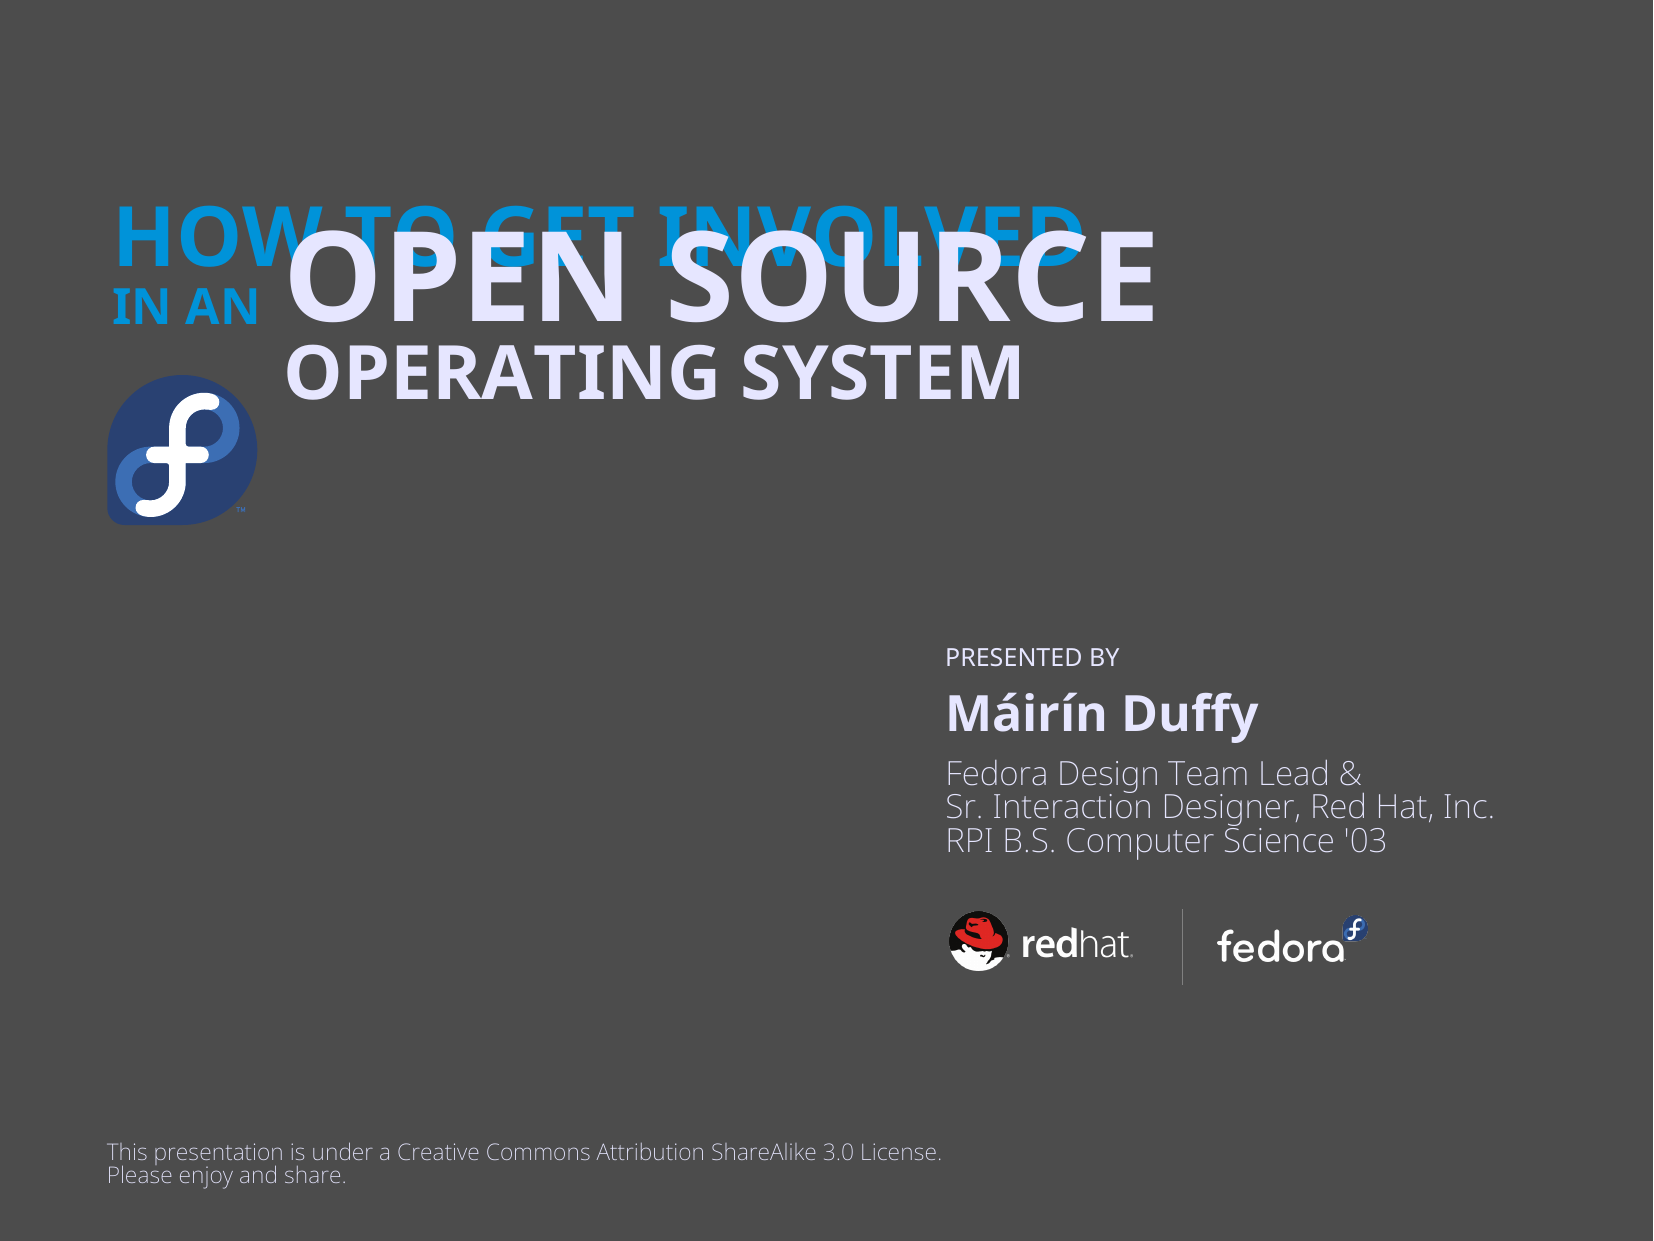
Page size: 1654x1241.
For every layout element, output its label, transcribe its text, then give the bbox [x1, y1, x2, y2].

text_box Fedora Design Team Lead & Sr. Interaction Designer, Red Hat, Inc. RPI B.S. Computer Science '03 [945, 746, 1553, 871]
text_box OPEN SOURCE OPERATING SYSTEM [283, 252, 1473, 523]
picture [107, 375, 258, 526]
text_box PRESENTED BY [945, 621, 1159, 679]
picture [949, 911, 1133, 971]
subtitle HOW TO GET INVOLVED IN AN [112, 176, 1126, 357]
text_box Máirín Duffy [945, 679, 1396, 754]
text_box This presentation is under a Creative Commons Attribution ShareAlike 3.0 License. Please enjoy and share. [106, 1134, 1653, 1195]
picture [1217, 915, 1368, 962]
